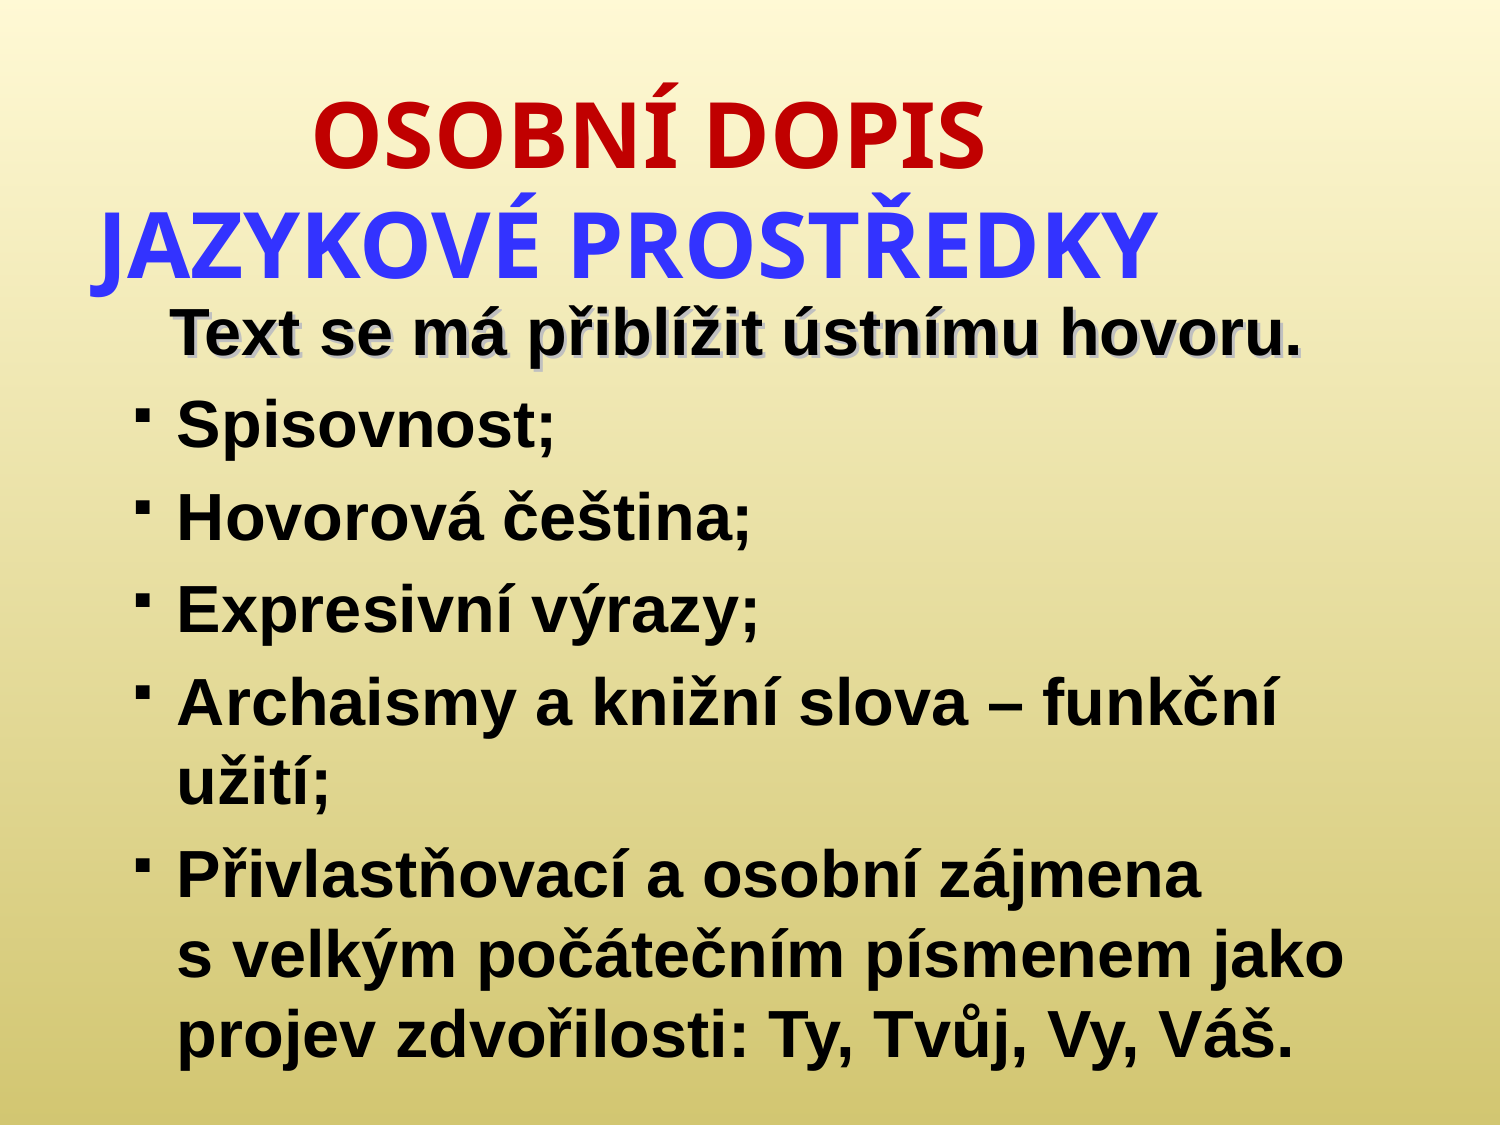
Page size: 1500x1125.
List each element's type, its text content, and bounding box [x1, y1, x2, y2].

title OSOBNÍ DOPIS JAZYKOVÉ PROSTŘEDKY [35, 45, 1477, 305]
list Text se má přiblížit ústnímu hovoru. Spisovnost; Hovorová čeština; Expresivní výrazy; Archaismy a knižní slova – funkční užití; Přivlastňovací a osobní zájmena s velkým počátečním písmenem jako projev zdvořilosti: Ty, Tvůj, Vy, Váš. [117, 281, 1418, 1079]
